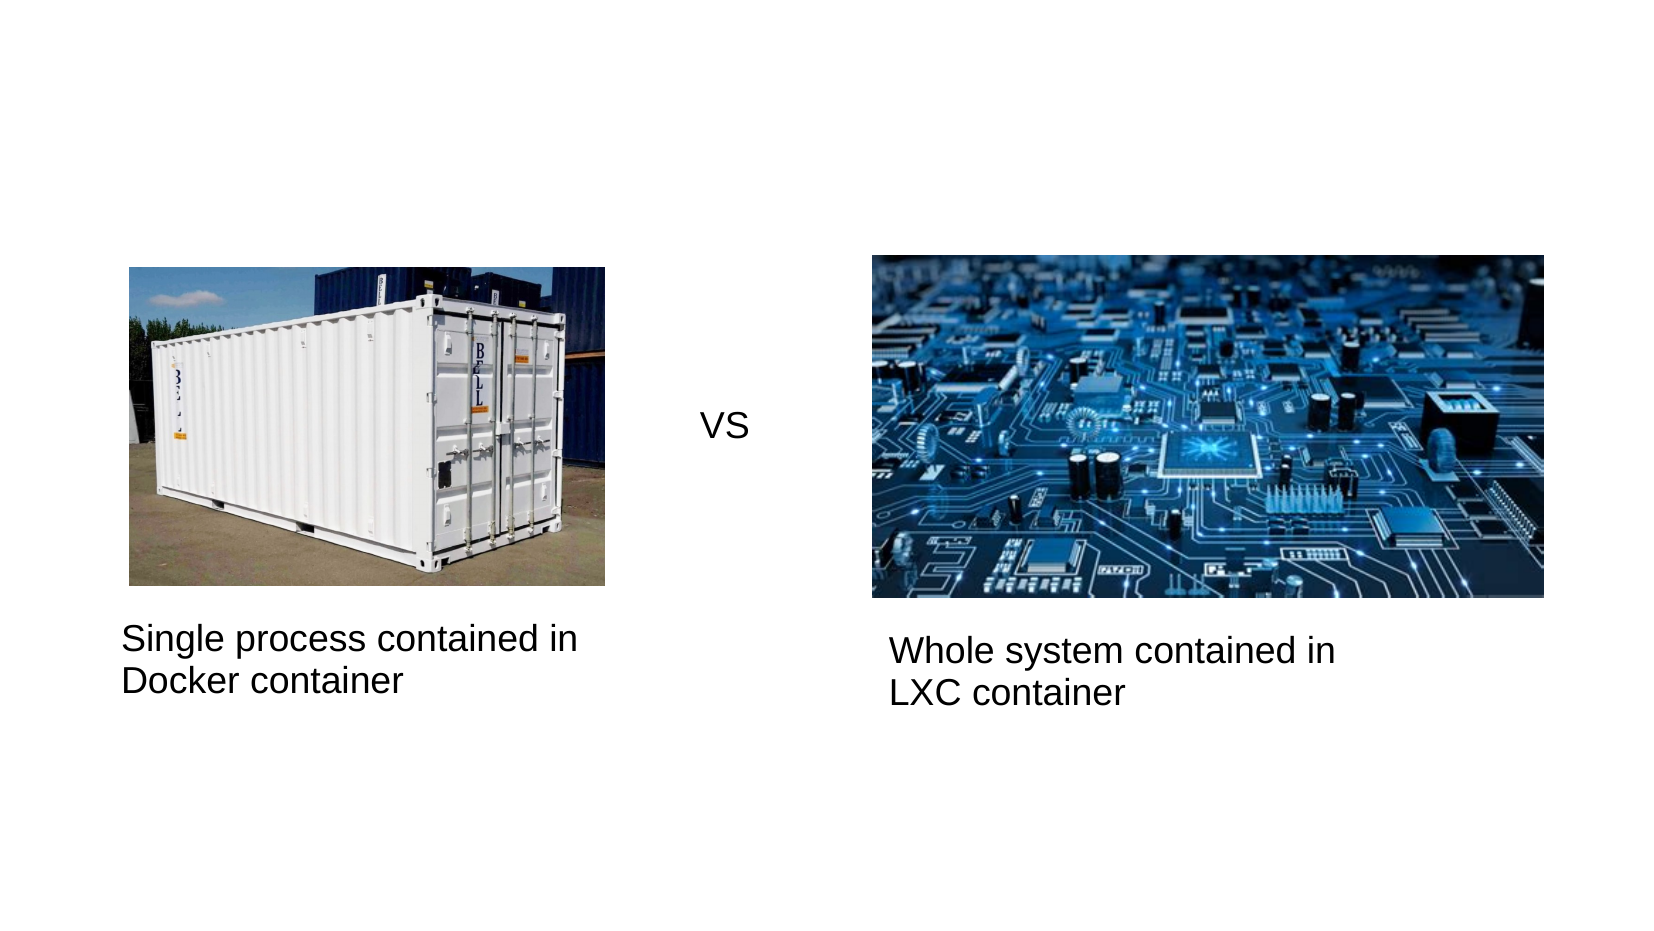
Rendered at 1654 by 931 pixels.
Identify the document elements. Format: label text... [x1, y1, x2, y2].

picture [872, 255, 1544, 599]
picture [129, 267, 605, 586]
text_box VS [685, 397, 792, 455]
text_box Single process contained in Docker container [106, 609, 626, 709]
text_box Whole system contained in LXC container [874, 621, 1536, 721]
